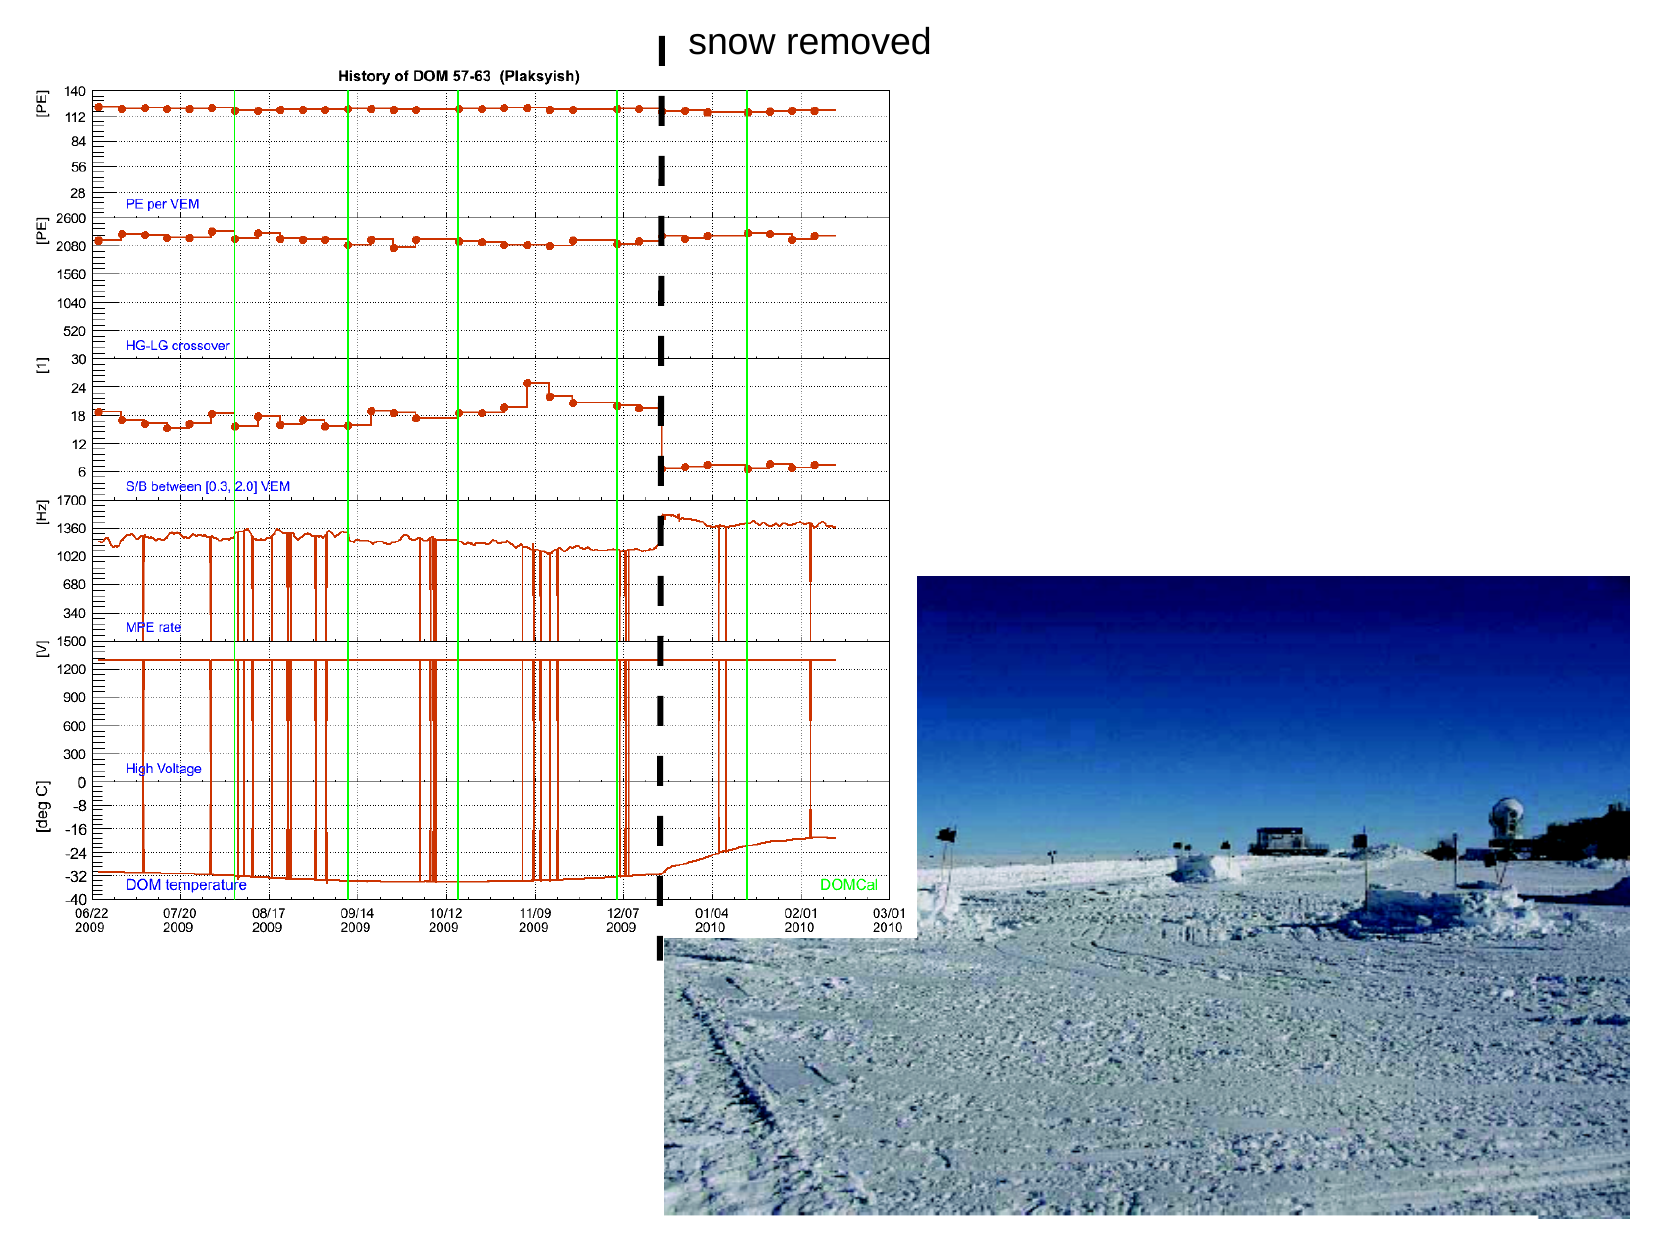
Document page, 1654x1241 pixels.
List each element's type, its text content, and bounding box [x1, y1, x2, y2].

text_box snow removed [673, 12, 947, 76]
picture [29, 61, 1630, 1220]
